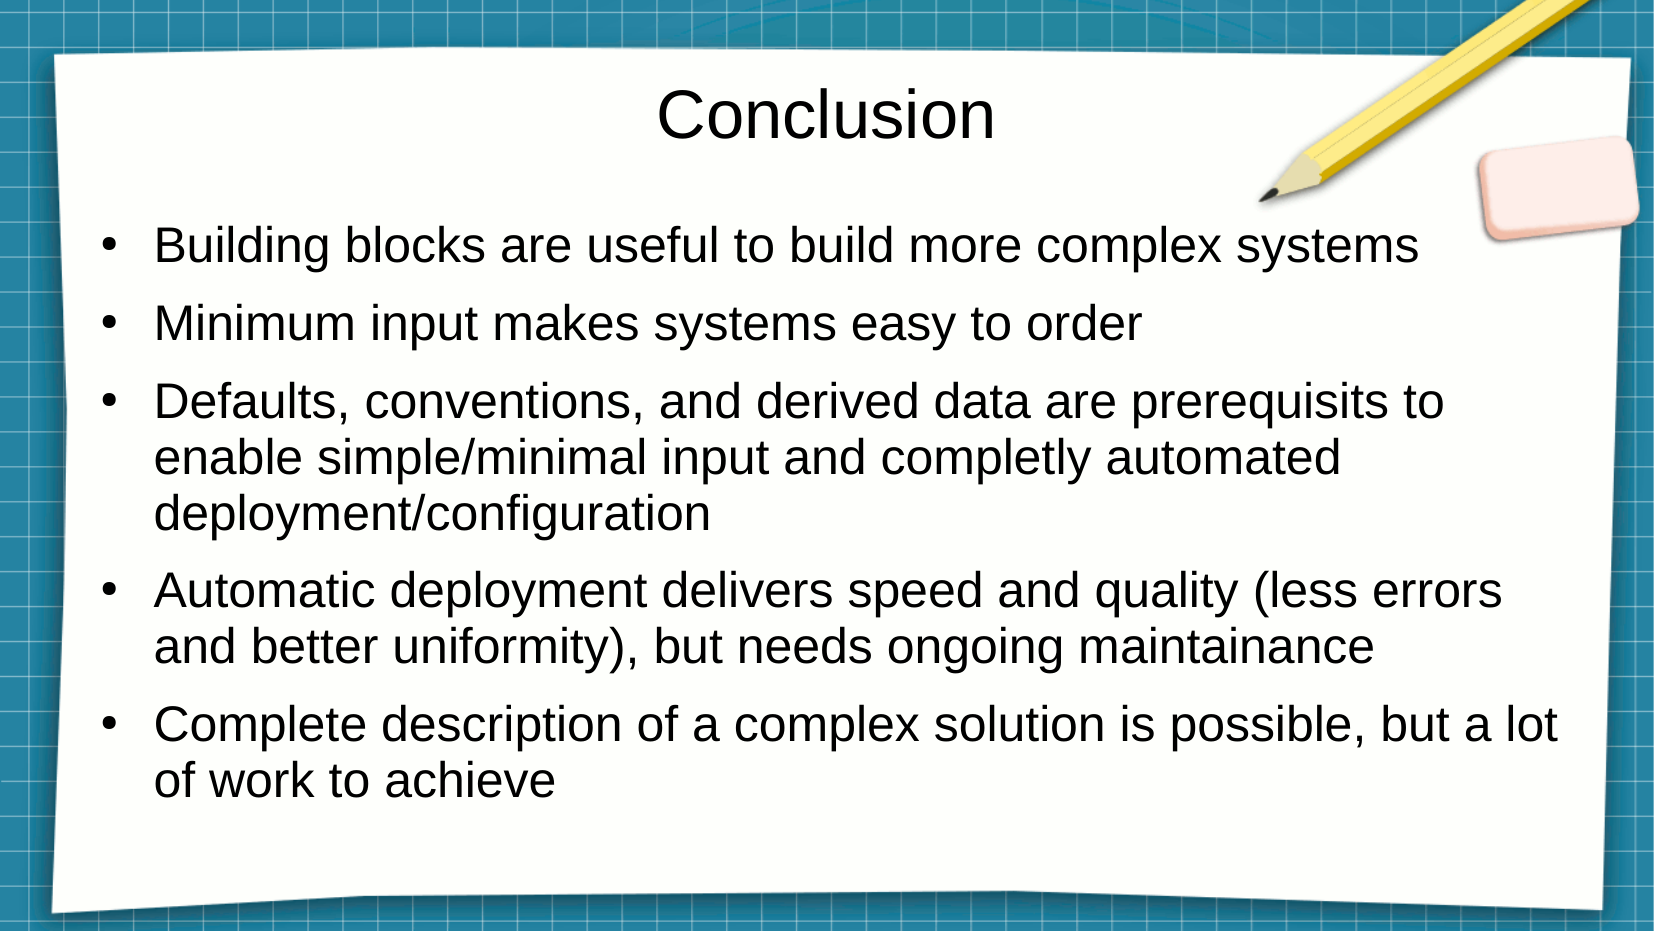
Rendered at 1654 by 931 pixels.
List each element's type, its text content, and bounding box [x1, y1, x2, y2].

title Conclusion [82, 37, 1571, 193]
picture [0, 0, 1654, 931]
list Building blocks are useful to build more complex systems Minimum input makes systems easy to order Defaults, conventions, and derived data are prerequisits to enable simple/minimal input and completly automated deployment/configuration Automatic deployment delivers speed and quality (less errors and better uniformity), but needs ongoing maintainance Complete description of a complex solution is possible, but a lot of work to achieve [82, 217, 1571, 827]
